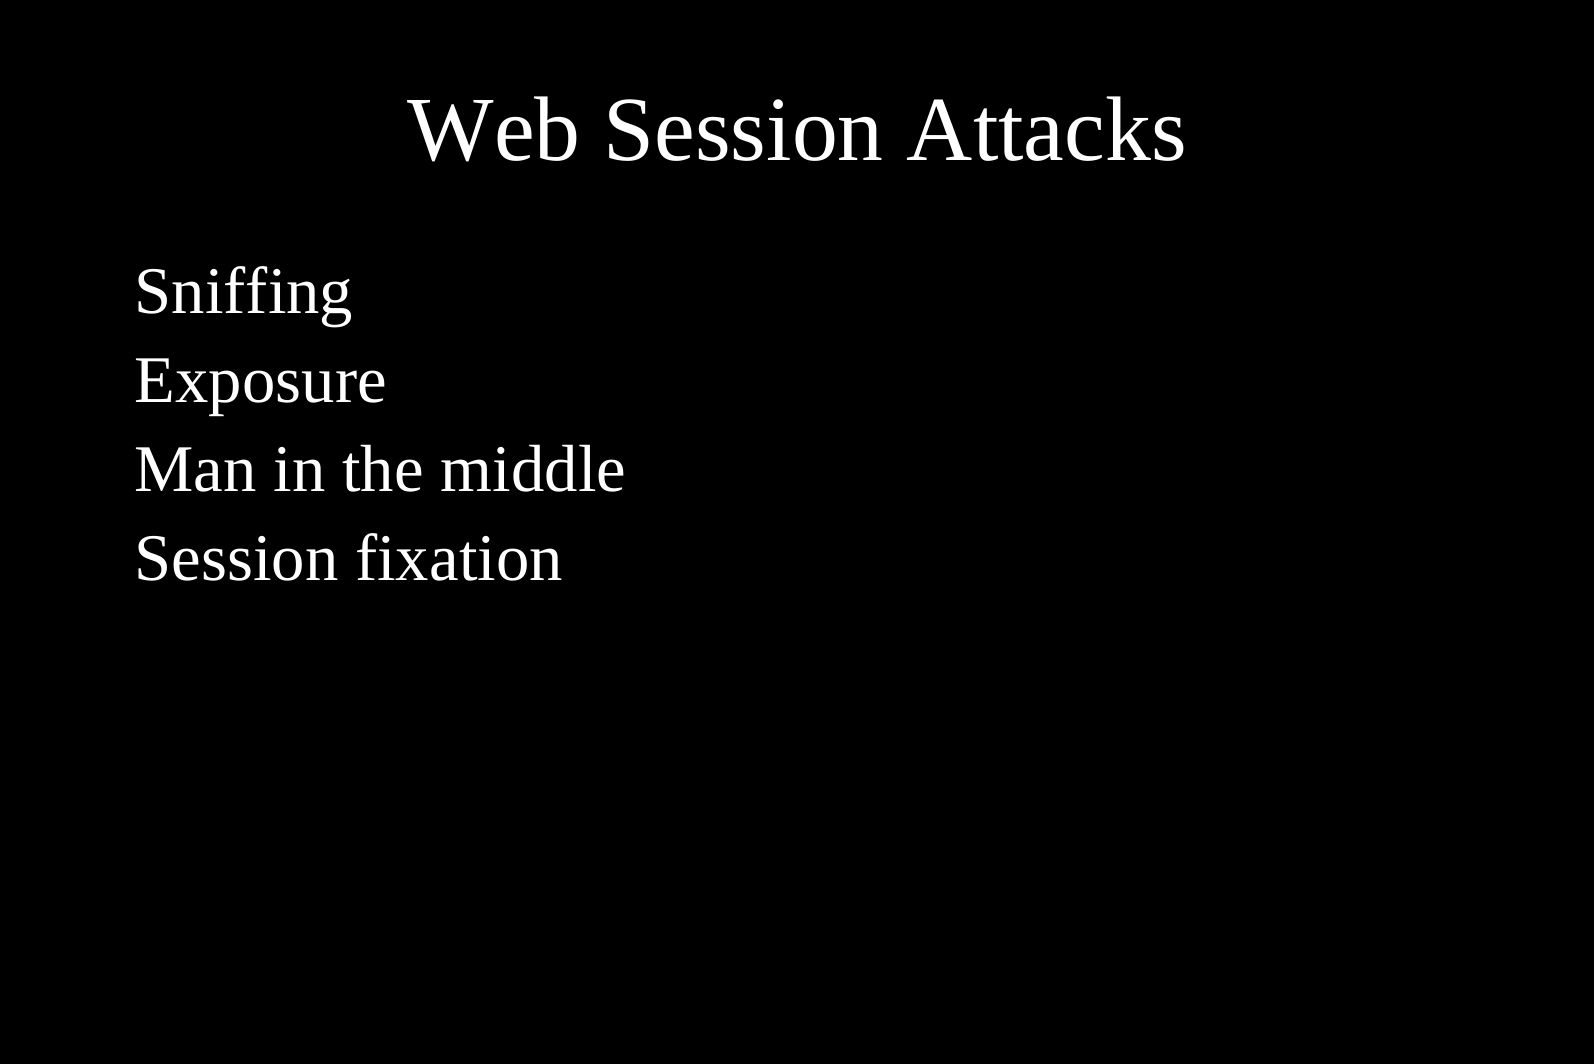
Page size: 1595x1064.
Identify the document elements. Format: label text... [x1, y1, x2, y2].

list Sniffing Exposure Man in the middle Session fixation [117, 254, 1479, 1064]
title Web Session Attacks [117, 40, 1479, 219]
